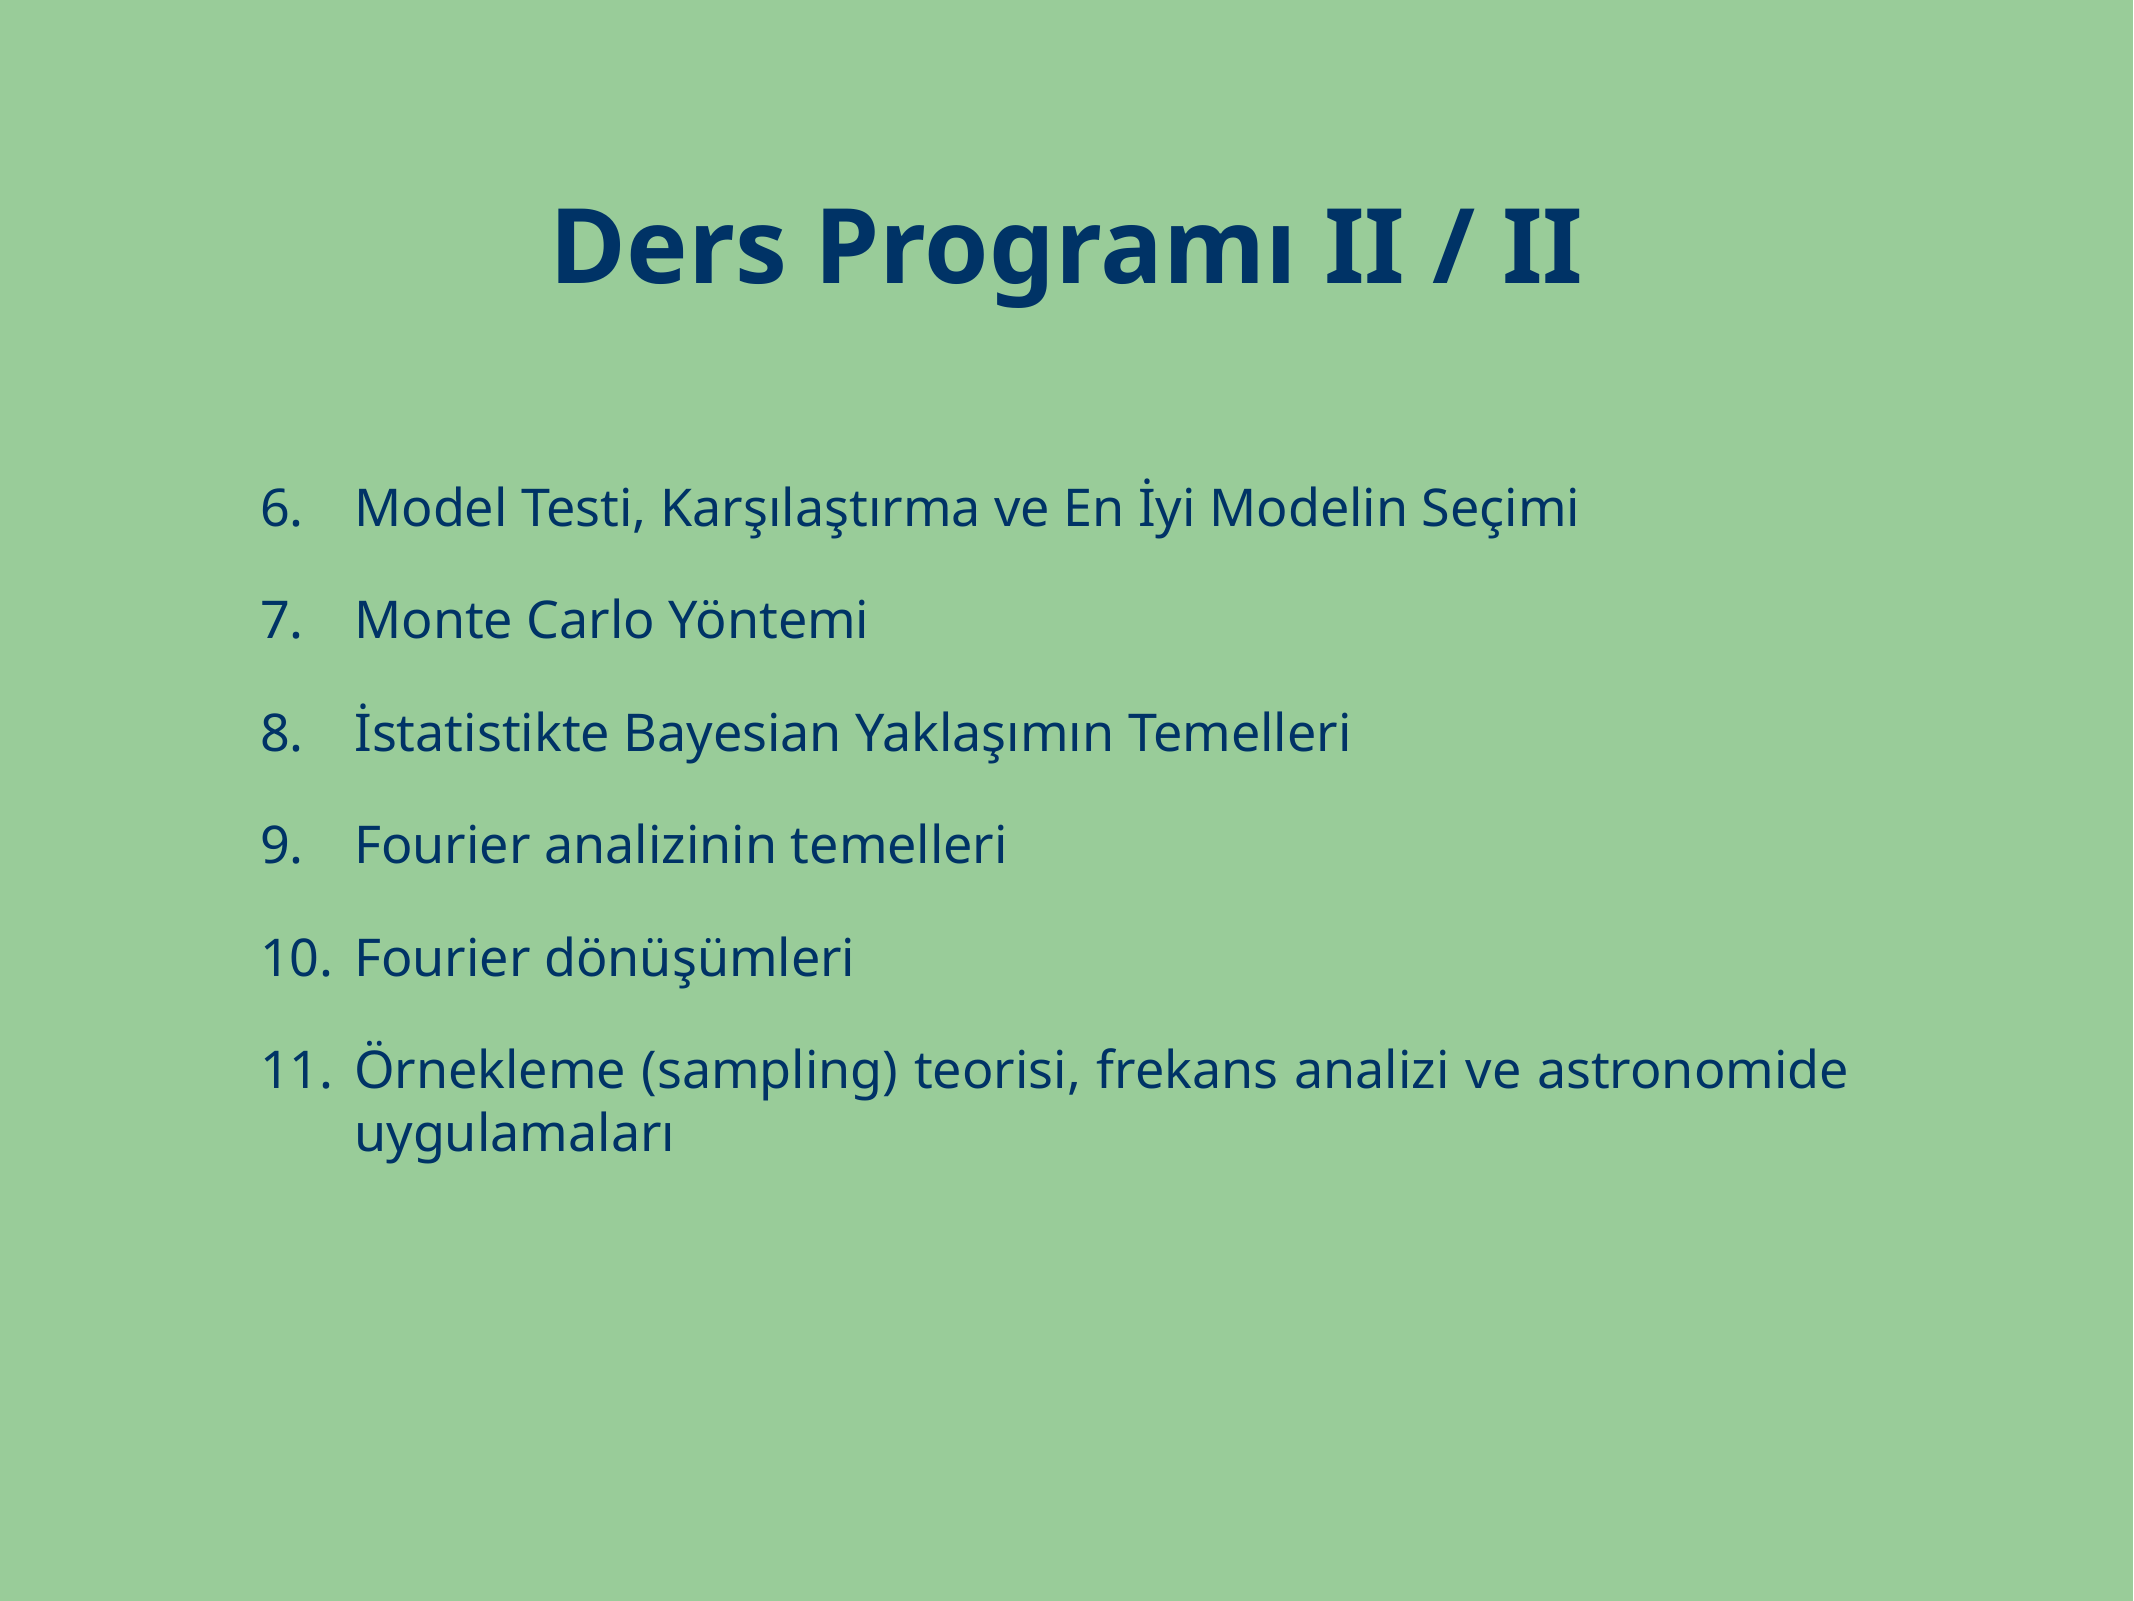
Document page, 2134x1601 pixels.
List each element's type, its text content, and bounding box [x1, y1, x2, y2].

title Ders Programı II / II [208, 41, 1925, 421]
list Model Testi, Karşılaştırma ve En İyi Modelin Seçimi Monte Carlo Yöntemi İstatistikte Bayesian Yaklaşımın Temelleri Fourier analizinin temelleri Fourier dönüşümleri Örnekleme (sampling) teorisi, frekans analizi ve astronomide uygulamaları [208, 421, 1995, 1216]
